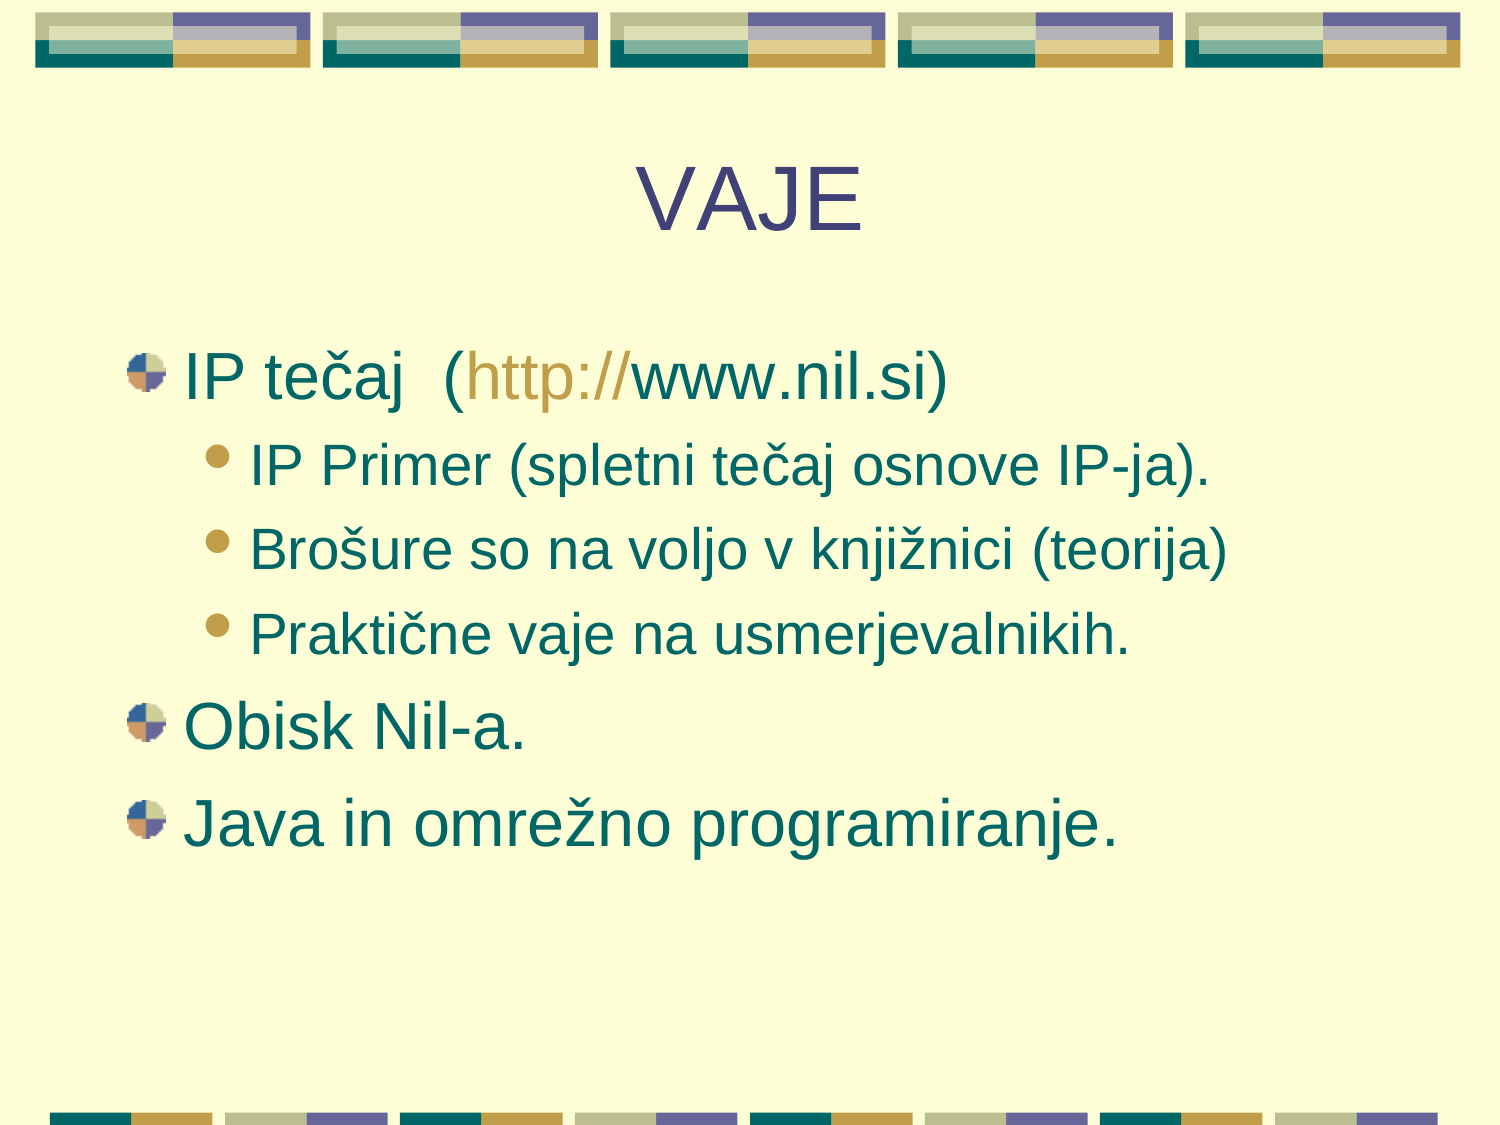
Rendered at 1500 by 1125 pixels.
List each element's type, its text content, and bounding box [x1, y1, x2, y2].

list IP tečaj (http://www.nil.si) IP Primer (spletni tečaj osnove IP-ja). Brošure so na voljo v knjižnici (teorija) Praktične vaje na usmerjevalnikih. Obisk Nil-a. Java in omrežno programiranje. [112, 324, 1388, 1001]
title VAJE [112, 99, 1388, 288]
